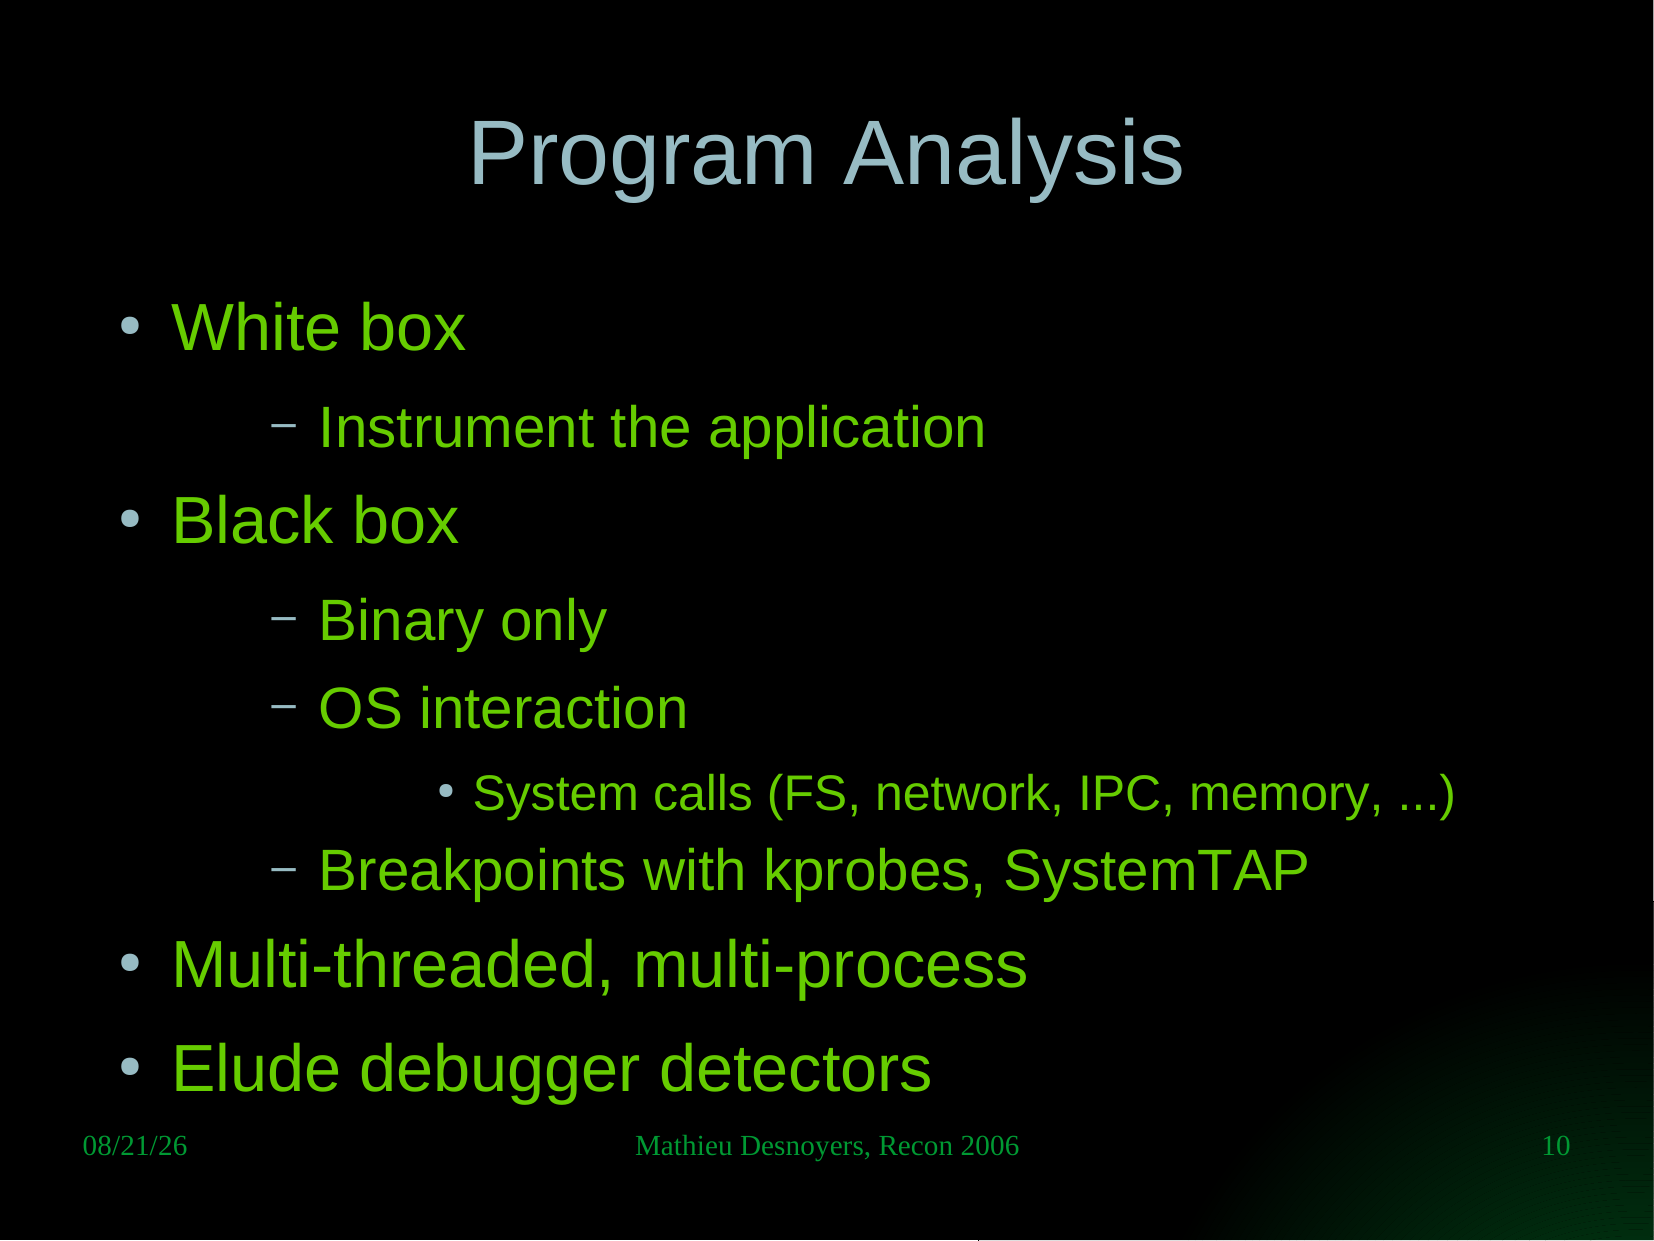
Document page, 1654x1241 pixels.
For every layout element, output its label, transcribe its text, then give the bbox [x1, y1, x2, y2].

list White box Instrument the application Black box Binary only OS interaction System calls (FS, network, IPC, memory, ...) Breakpoints with kprobes, SystemTAP Multi-threaded, multi-process Elude debugger detectors [82, 290, 1571, 1109]
title Program Analysis [82, 49, 1571, 257]
